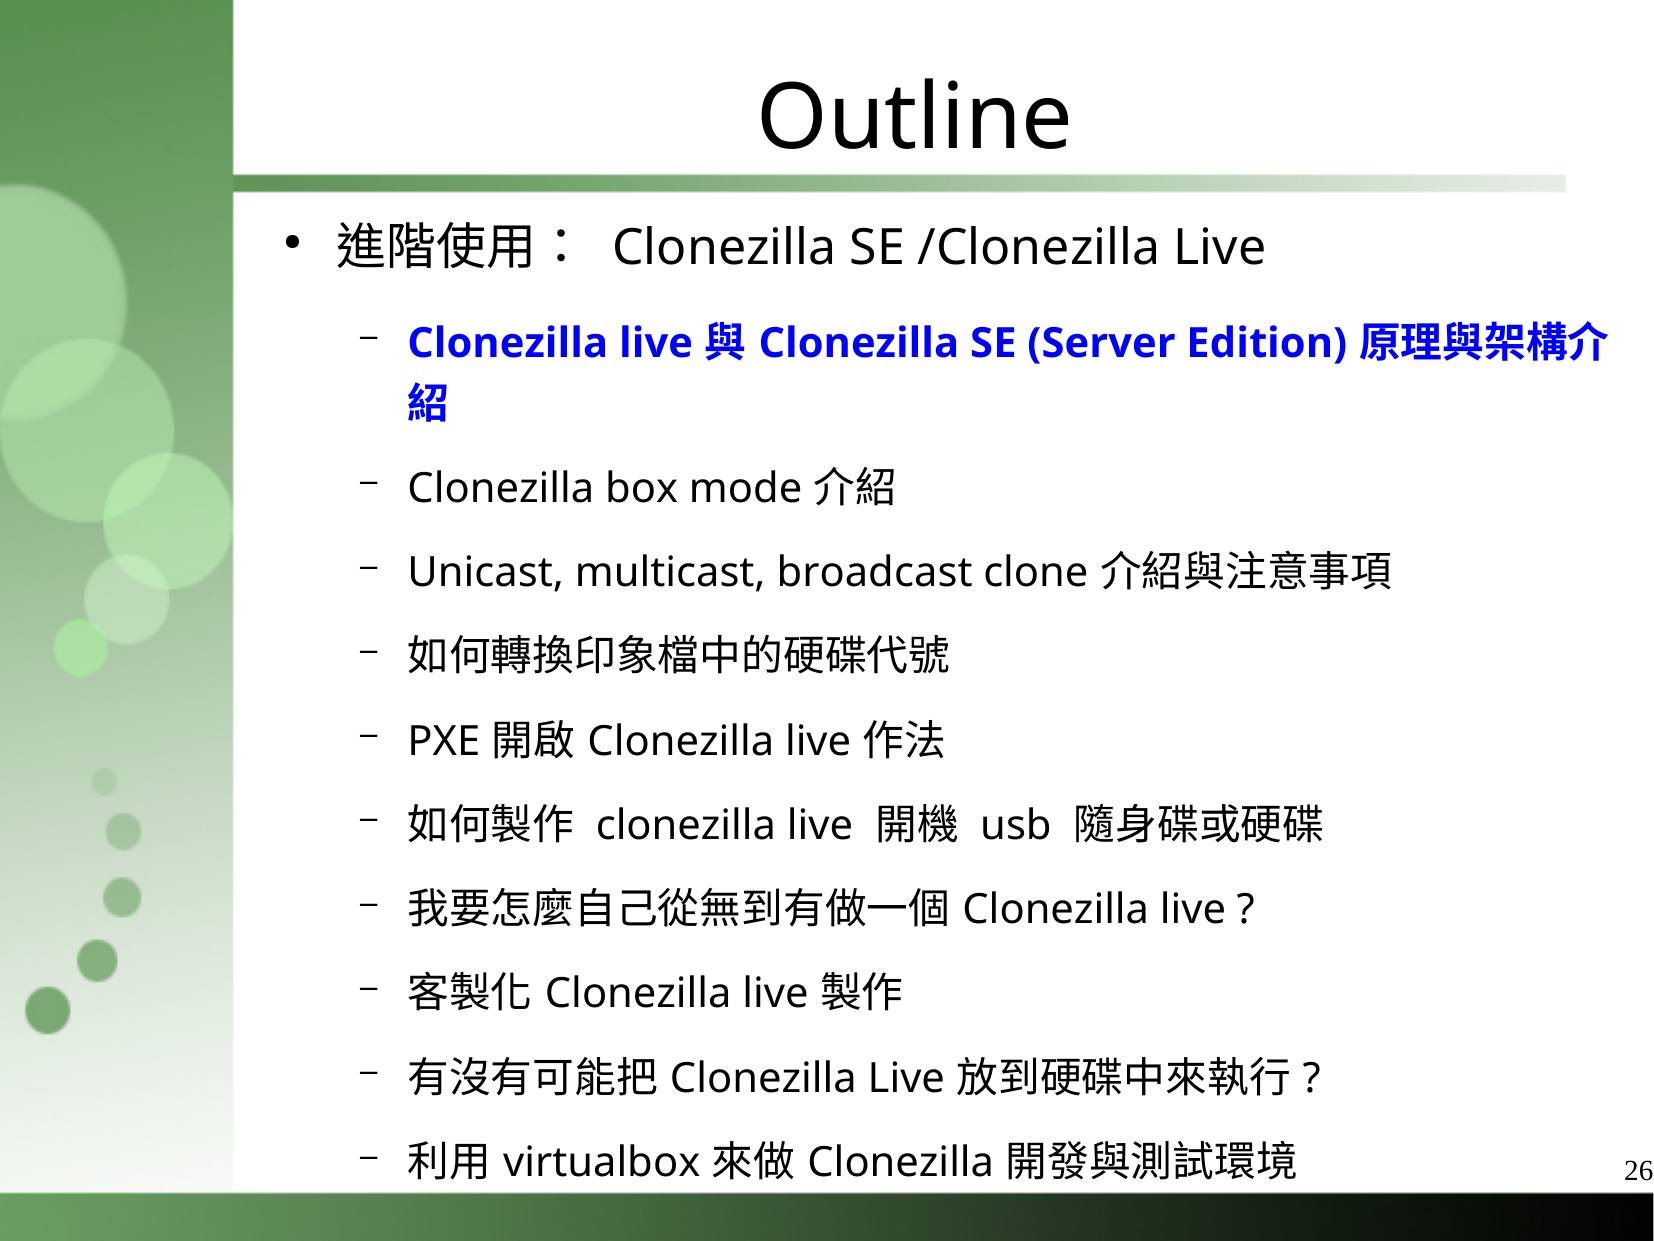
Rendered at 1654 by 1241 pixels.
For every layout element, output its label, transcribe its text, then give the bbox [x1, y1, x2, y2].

list 進階使用： Clonezilla SE /Clonezilla Live Clonezilla live與Clonezilla SE (Server Edition)原理與架構介紹 Clonezilla box mode介紹 Unicast, multicast, broadcast clone介紹與注意事項 如何轉換印象檔中的硬碟代號 PXE開啟Clonezilla live作法 如何製作 clonezilla live 開機 usb 隨身碟或硬碟 我要怎麼自己從無到有做一個Clonezilla live ? 客製化Clonezilla live製作 有沒有可能把Clonezilla Live放到硬碟中來執行? 利用virtualbox來做Clonezilla開發與測試環境 [265, 206, 1625, 1182]
title Outline [236, 49, 1595, 178]
picture [0, 0, 1654, 1241]
